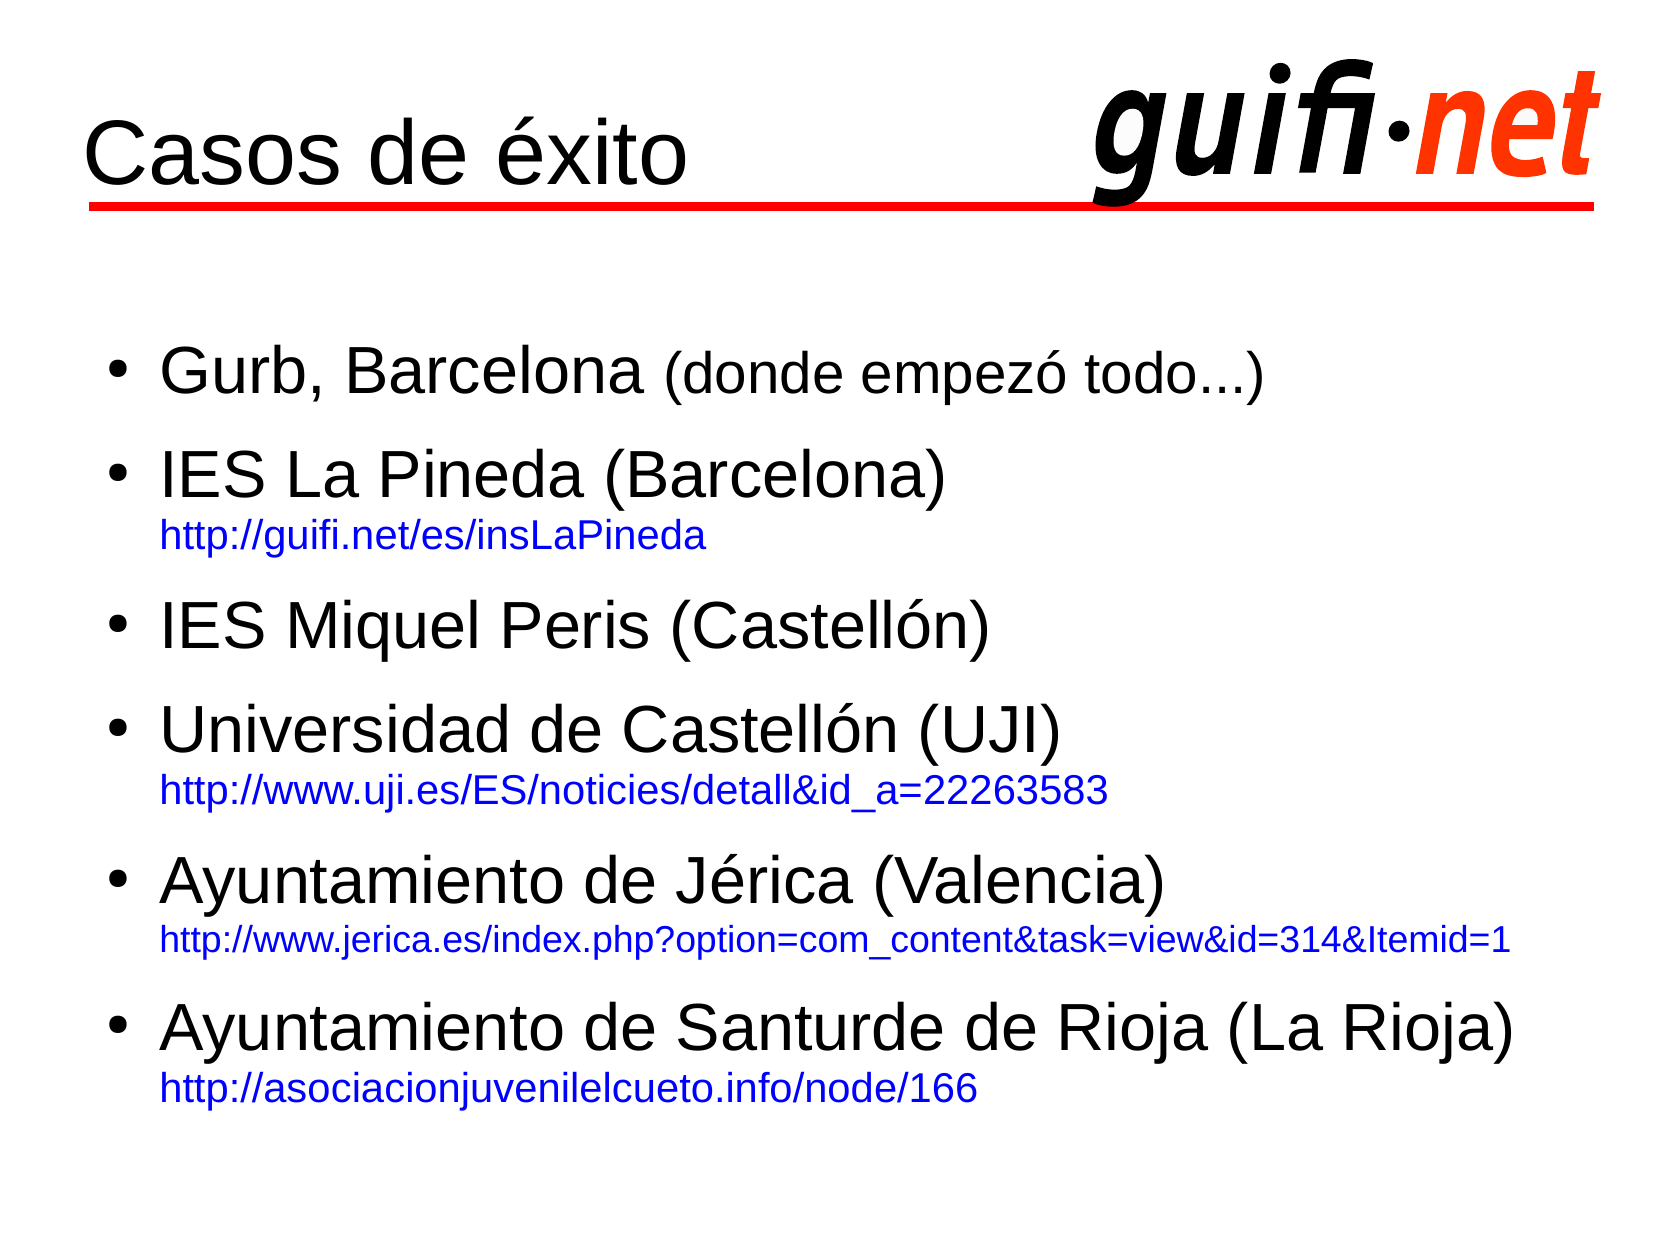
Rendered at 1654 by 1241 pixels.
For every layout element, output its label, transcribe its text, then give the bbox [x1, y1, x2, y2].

title Casos de éxito [82, 49, 1571, 257]
list Gurb, Barcelona (donde empezó todo...) IES La Pineda (Barcelona) http://guifi.net/es/insLaPineda IES Miquel Peris (Castellón) Universidad de Castellón (UJI) http://www.uji.es/ES/noticies/detall&id_a=22263583 Ayuntamiento de Jérica (Valencia) http://www.jerica.es/index.php?option=com_content&task=view&id=314&Itemid=1 Ayuntamiento de Santurde de Rioja (La Rioja) http://asociacionjuvenilelcueto.info/node/166 [88, 333, 1577, 1152]
